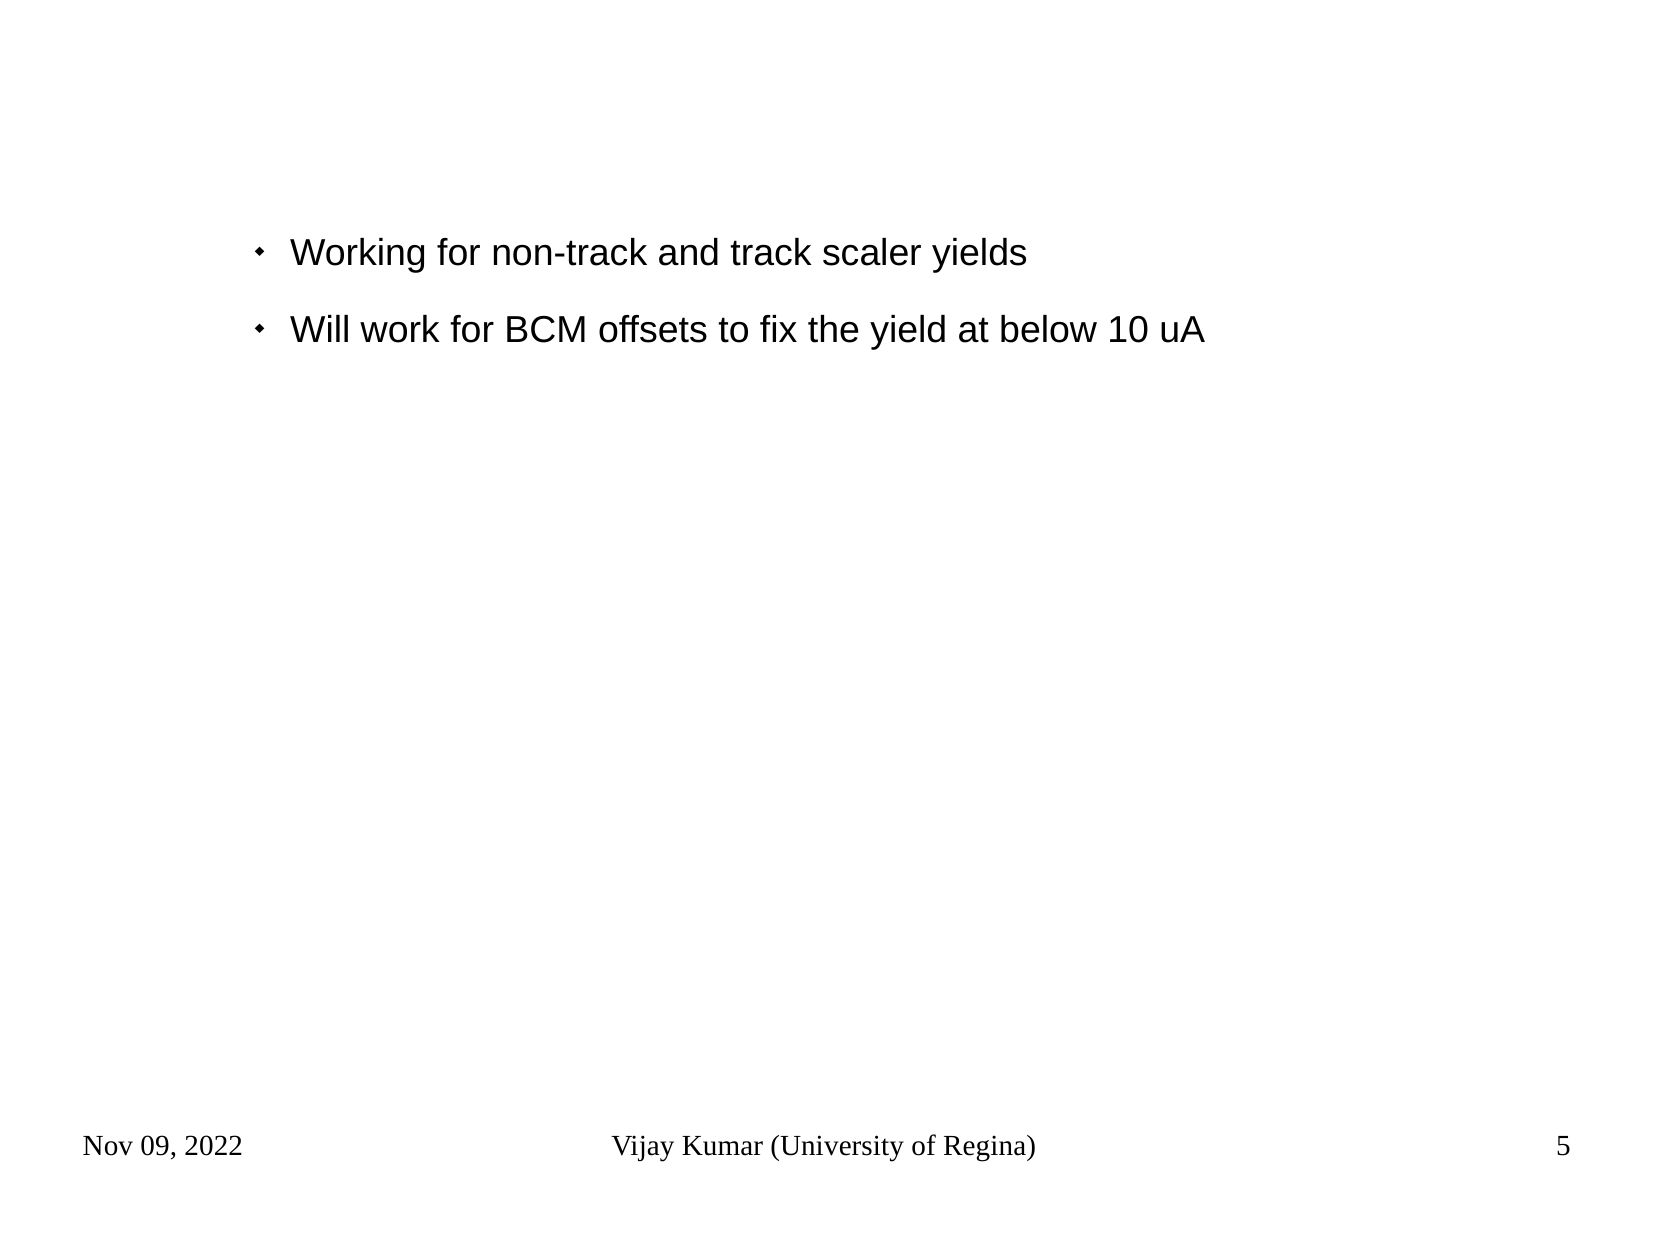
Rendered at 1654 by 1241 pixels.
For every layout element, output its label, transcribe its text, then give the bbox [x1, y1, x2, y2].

text_box Working for non-track and track scaler yields Will work for BCM offsets to fix the yield at below 10 uA [240, 224, 1361, 393]
